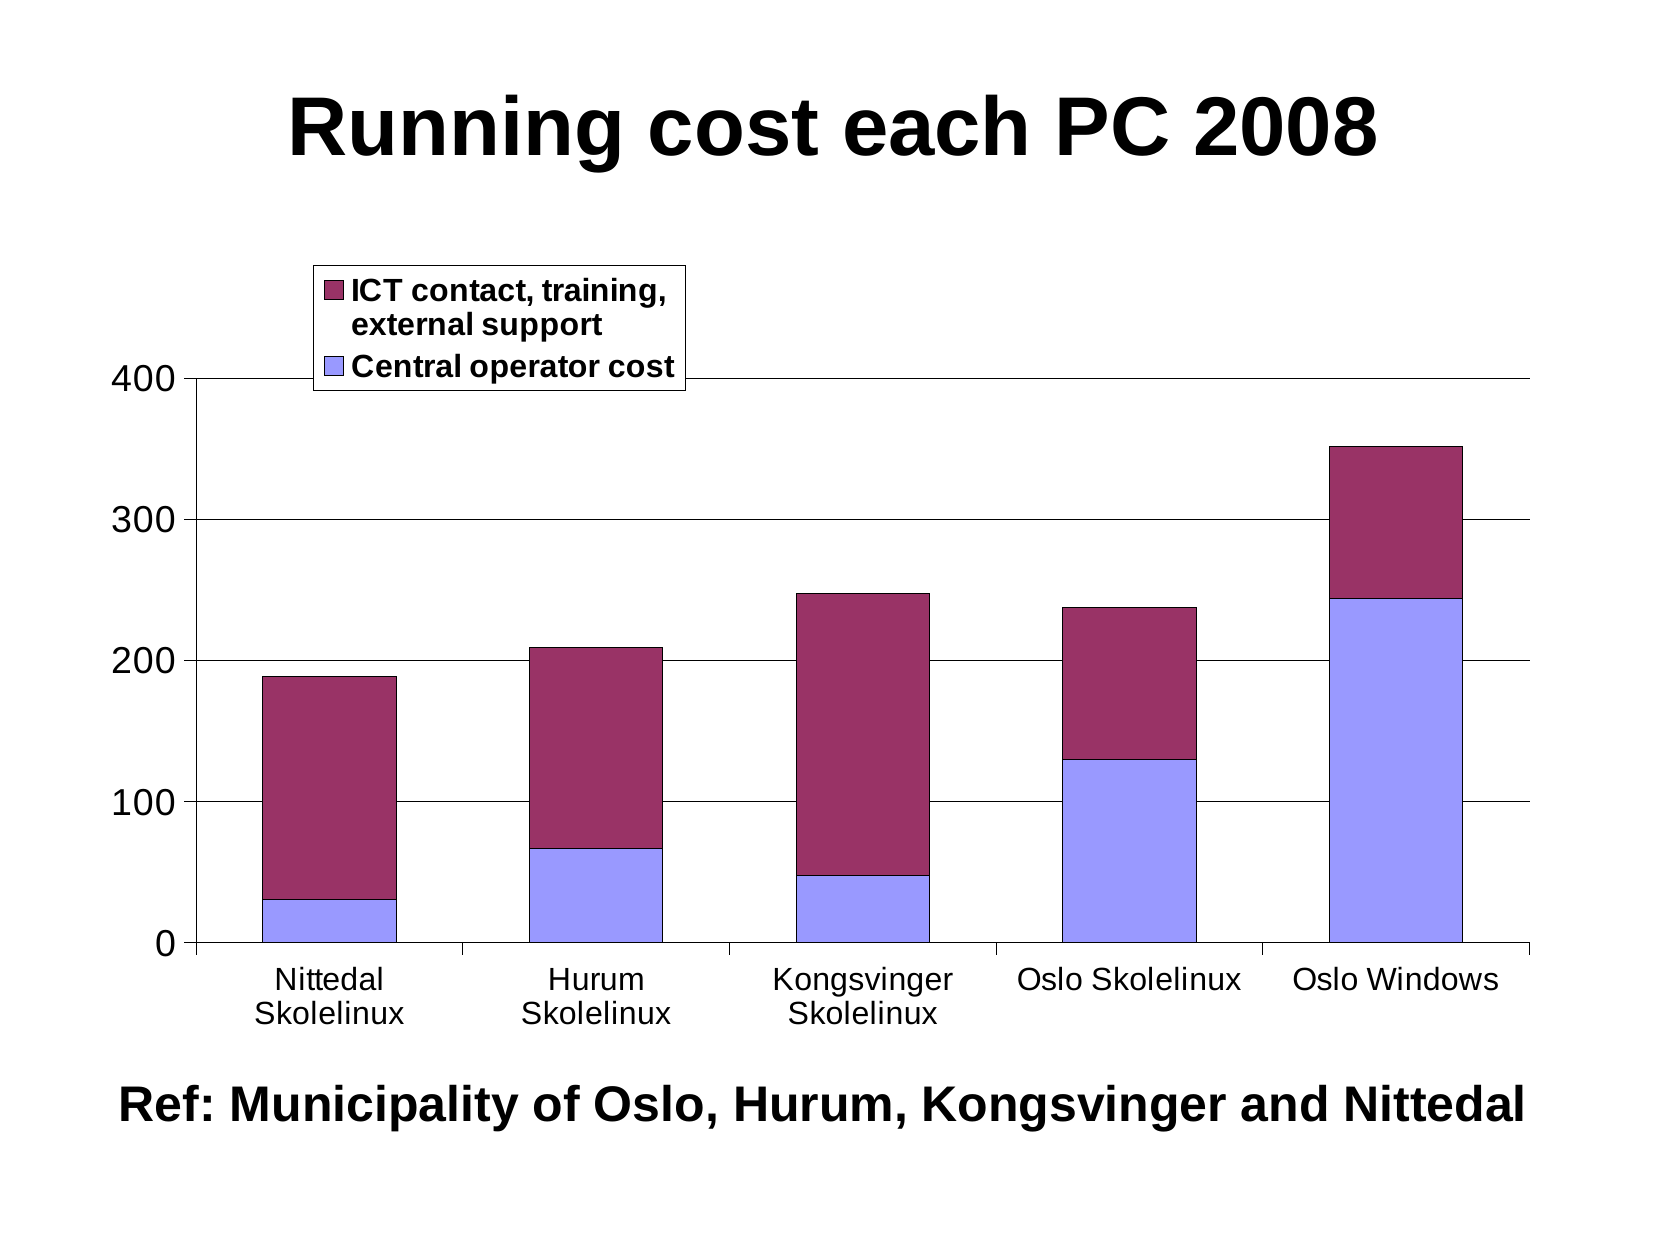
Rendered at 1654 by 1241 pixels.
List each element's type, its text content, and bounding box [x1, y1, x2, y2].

chart [81, 253, 1558, 1047]
text_box Running cost each PC 2008 [188, 79, 1479, 197]
text_box Ref: Municipality of Oslo, Hurum, Kongsvinger and Nittedal [118, 1048, 1529, 1160]
